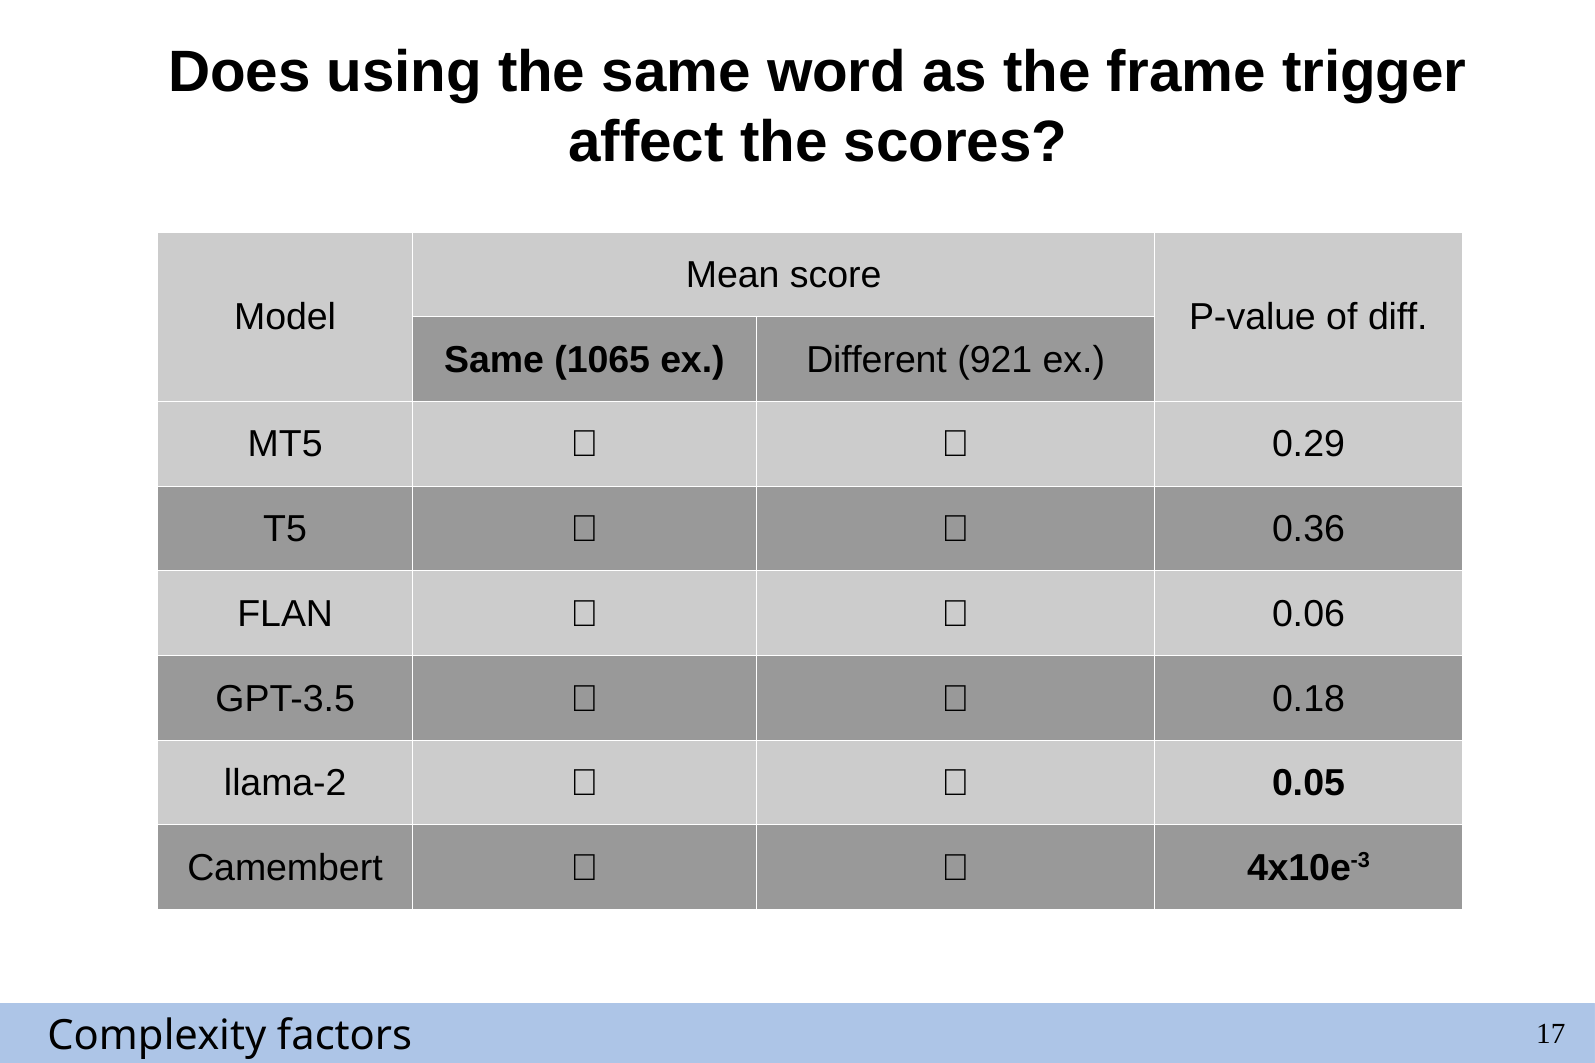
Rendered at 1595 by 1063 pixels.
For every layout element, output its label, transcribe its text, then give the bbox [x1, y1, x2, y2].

table_cell ➕ [413, 487, 756, 570]
table_cell ➕ [413, 825, 756, 909]
title Does using the same word as the frame trigger affect the scores? [100, 33, 1536, 118]
table_header Mean score [413, 233, 1154, 316]
table_cell Camembert [158, 825, 412, 909]
table_cell 0.36 [1155, 487, 1462, 570]
table_cell ➕ [413, 571, 756, 655]
table_cell ➕ [413, 656, 756, 740]
table_cell Different (921 ex.) [757, 317, 1154, 401]
table_cell llama-2 [158, 741, 412, 824]
table_cell ➖ [757, 402, 1154, 486]
table_cell ➕ [413, 402, 756, 486]
table_cell ➖ [757, 825, 1154, 909]
table_cell ➖ [757, 571, 1154, 655]
table_cell Same (1065 ex.) [413, 317, 756, 401]
table_cell ➕ [757, 741, 1154, 824]
table_cell 0.06 [1155, 571, 1462, 655]
title Complexity factors [47, 980, 1483, 1063]
table_cell ➖ [413, 741, 756, 824]
table_cell ➖ [757, 656, 1154, 740]
table_cell 4x10e-3 [1155, 825, 1462, 909]
table_cell GPT-3.5 [158, 656, 412, 740]
table_cell MT5 [158, 402, 412, 486]
table_cell 0.05 [1155, 741, 1462, 824]
table_cell 0.18 [1155, 656, 1462, 740]
table_cell FLAN [158, 571, 412, 655]
table_cell T5 [158, 487, 412, 570]
table_header P-value of diff. [1155, 233, 1462, 401]
table_header Model [158, 233, 412, 401]
table_cell ➖ [757, 487, 1154, 570]
table_cell 0.29 [1155, 402, 1462, 486]
